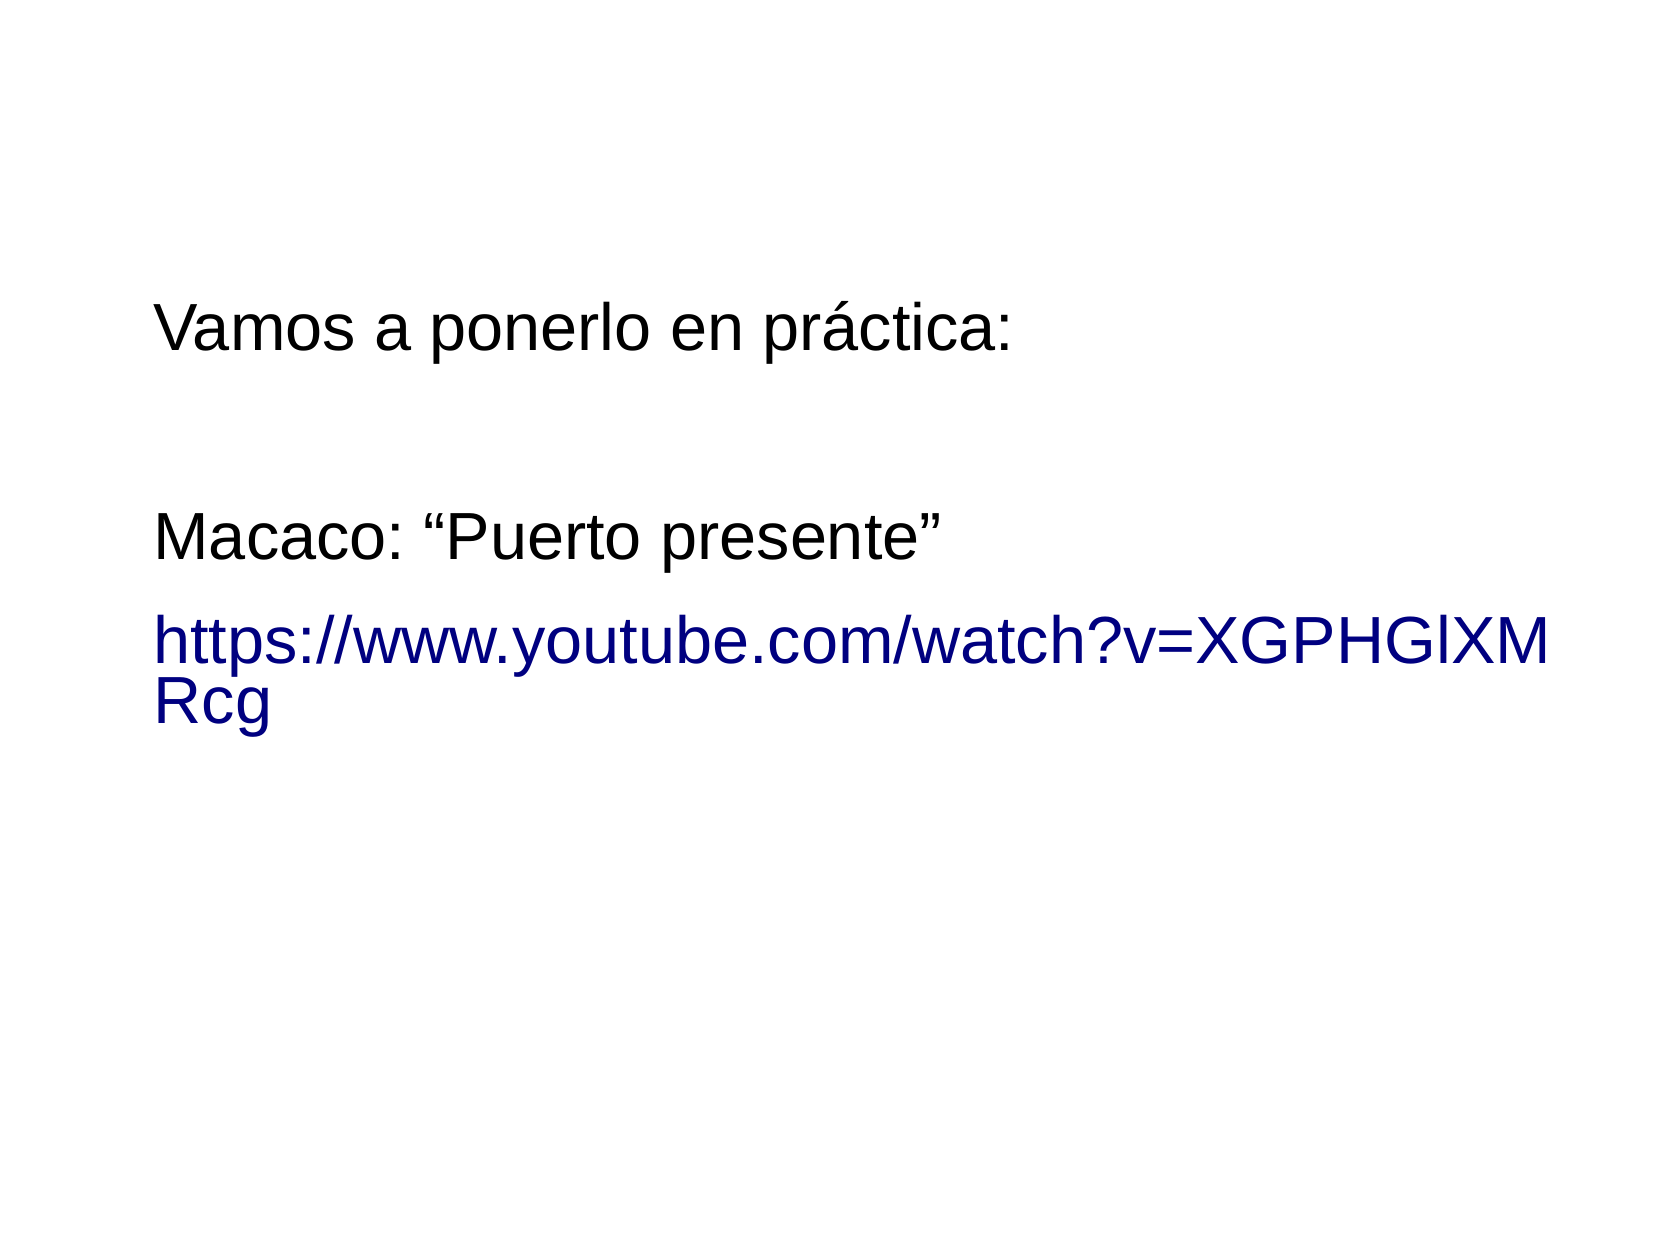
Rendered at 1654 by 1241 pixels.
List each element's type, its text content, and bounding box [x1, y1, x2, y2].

list Vamos a ponerlo en práctica: Macaco: “Puerto presente” https://www.youtube.com/watch?v=XGPHGlXMRcg [82, 290, 1571, 1109]
